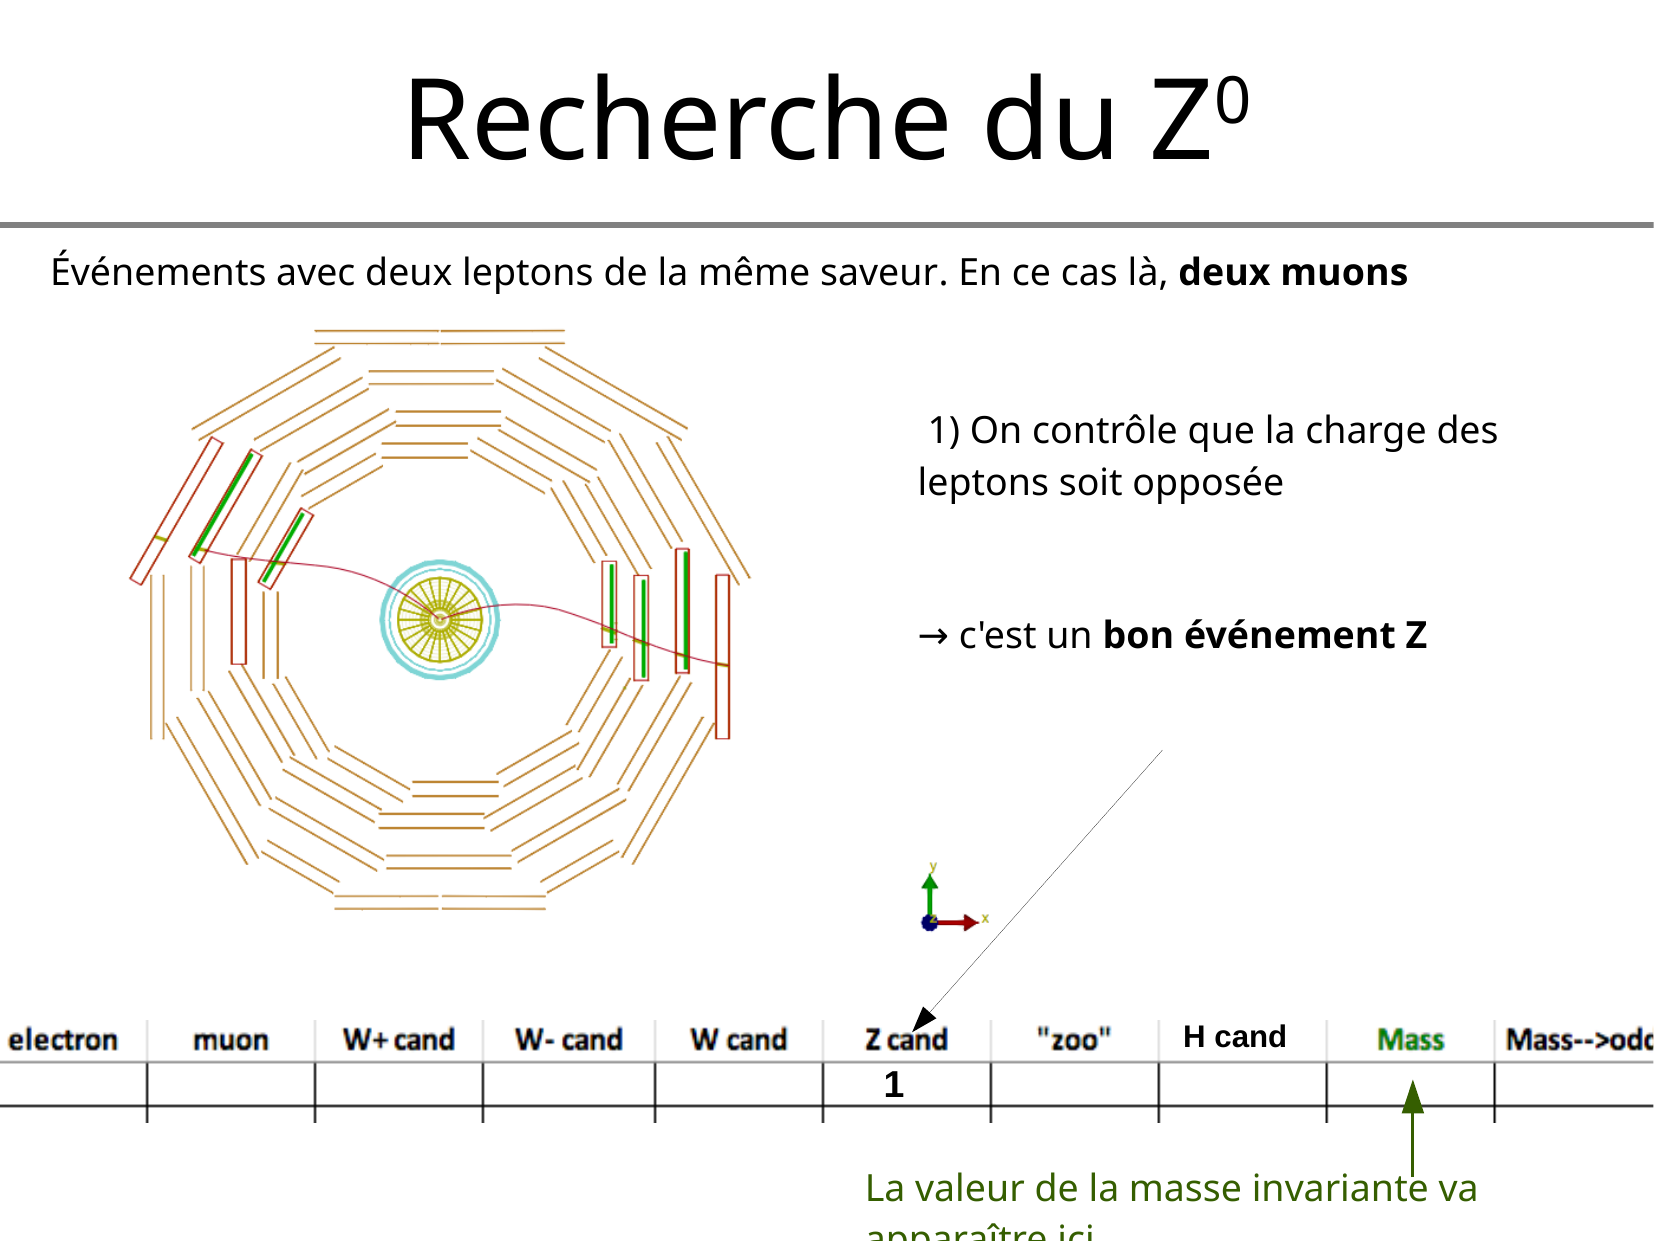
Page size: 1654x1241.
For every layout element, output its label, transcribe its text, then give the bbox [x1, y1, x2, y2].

picture [958, 947, 989, 982]
text_box La valeur de la masse invariante va apparaître ici [850, 1154, 1654, 1213]
text_box 1 [868, 1056, 944, 1114]
text_box Recherche du Z0 [0, 31, 1654, 181]
text_box H cand [1168, 1012, 1356, 1062]
text_box Événements avec deux leptons de la même saveur. En ce cas là, deux muons [35, 238, 1573, 297]
picture [0, 1020, 1654, 1123]
text_box 1) On contrôle que la charge des leptons soit opposée → c'est un bon événement Z [903, 396, 1613, 628]
picture [44, 297, 989, 982]
